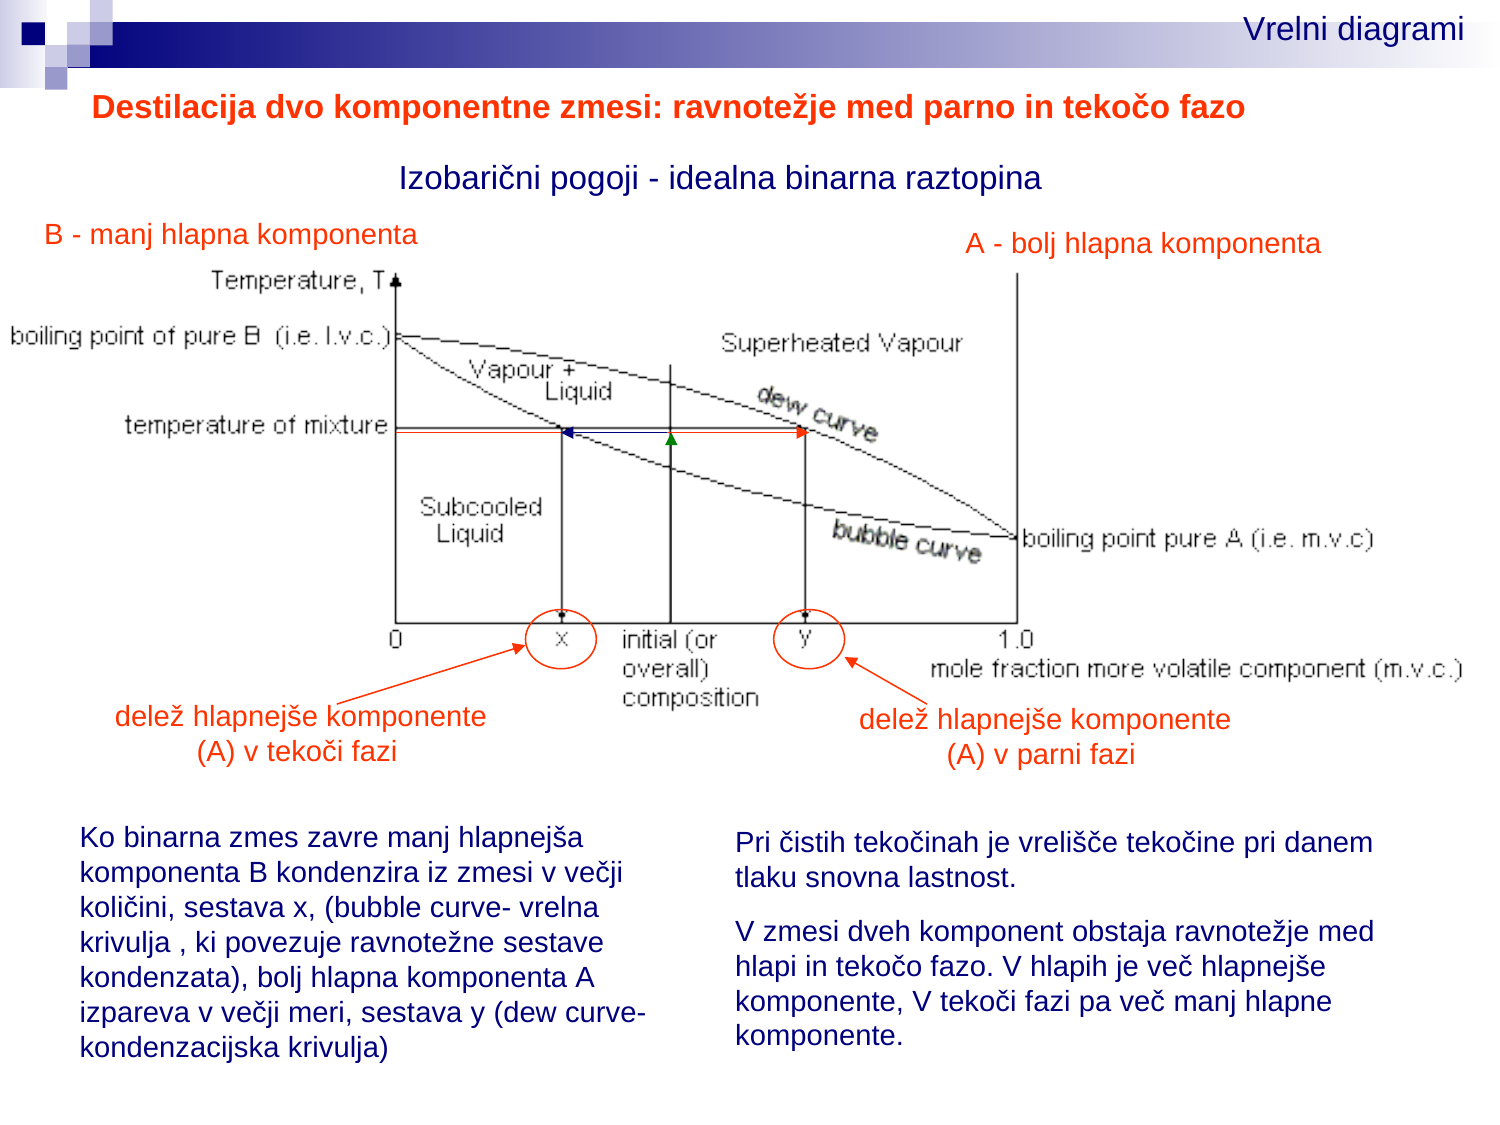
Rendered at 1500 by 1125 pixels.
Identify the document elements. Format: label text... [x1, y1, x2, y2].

text_box B - manj hlapna komponenta [29, 207, 538, 259]
text_box delež hlapnejše komponente (A) v parni fazi [821, 692, 1270, 778]
text_box Destilacija dvo komponentne zmesi: ravnotežje med parno in tekočo fazo [76, 78, 1412, 134]
text_box Pri čistih tekočinah je vrelišče tekočine pri danem tlaku snovna lastnost. V zmesi dveh komponent obstaja ravnotežje med hlapi in tekočo fazo. V hlapih je več hlapnejše komponente, V tekoči fazi pa več manj hlapne komponente. [720, 816, 1459, 1060]
text_box delež hlapnejše komponente (A) v tekoči fazi [76, 690, 526, 776]
picture [0, 49, 1500, 835]
text_box A - bolj hlapna komponenta [950, 217, 1459, 268]
text_box Vrelni diagrami [1228, 0, 1500, 56]
text_box Izobarični pogoji - idealna binarna raztopina [383, 148, 1105, 205]
text_box Ko binarna zmes zavre manj hlapnejša komponenta B kondenzira iz zmesi v večji količini, sestava x, (bubble curve- vrelna krivulja , ki povezuje ravnotežne sestave kondenzata), bolj hlapna komponenta A izpareva v večji meri, sestava y (dew curve- kondenzacijska krivulja) [64, 810, 703, 1072]
